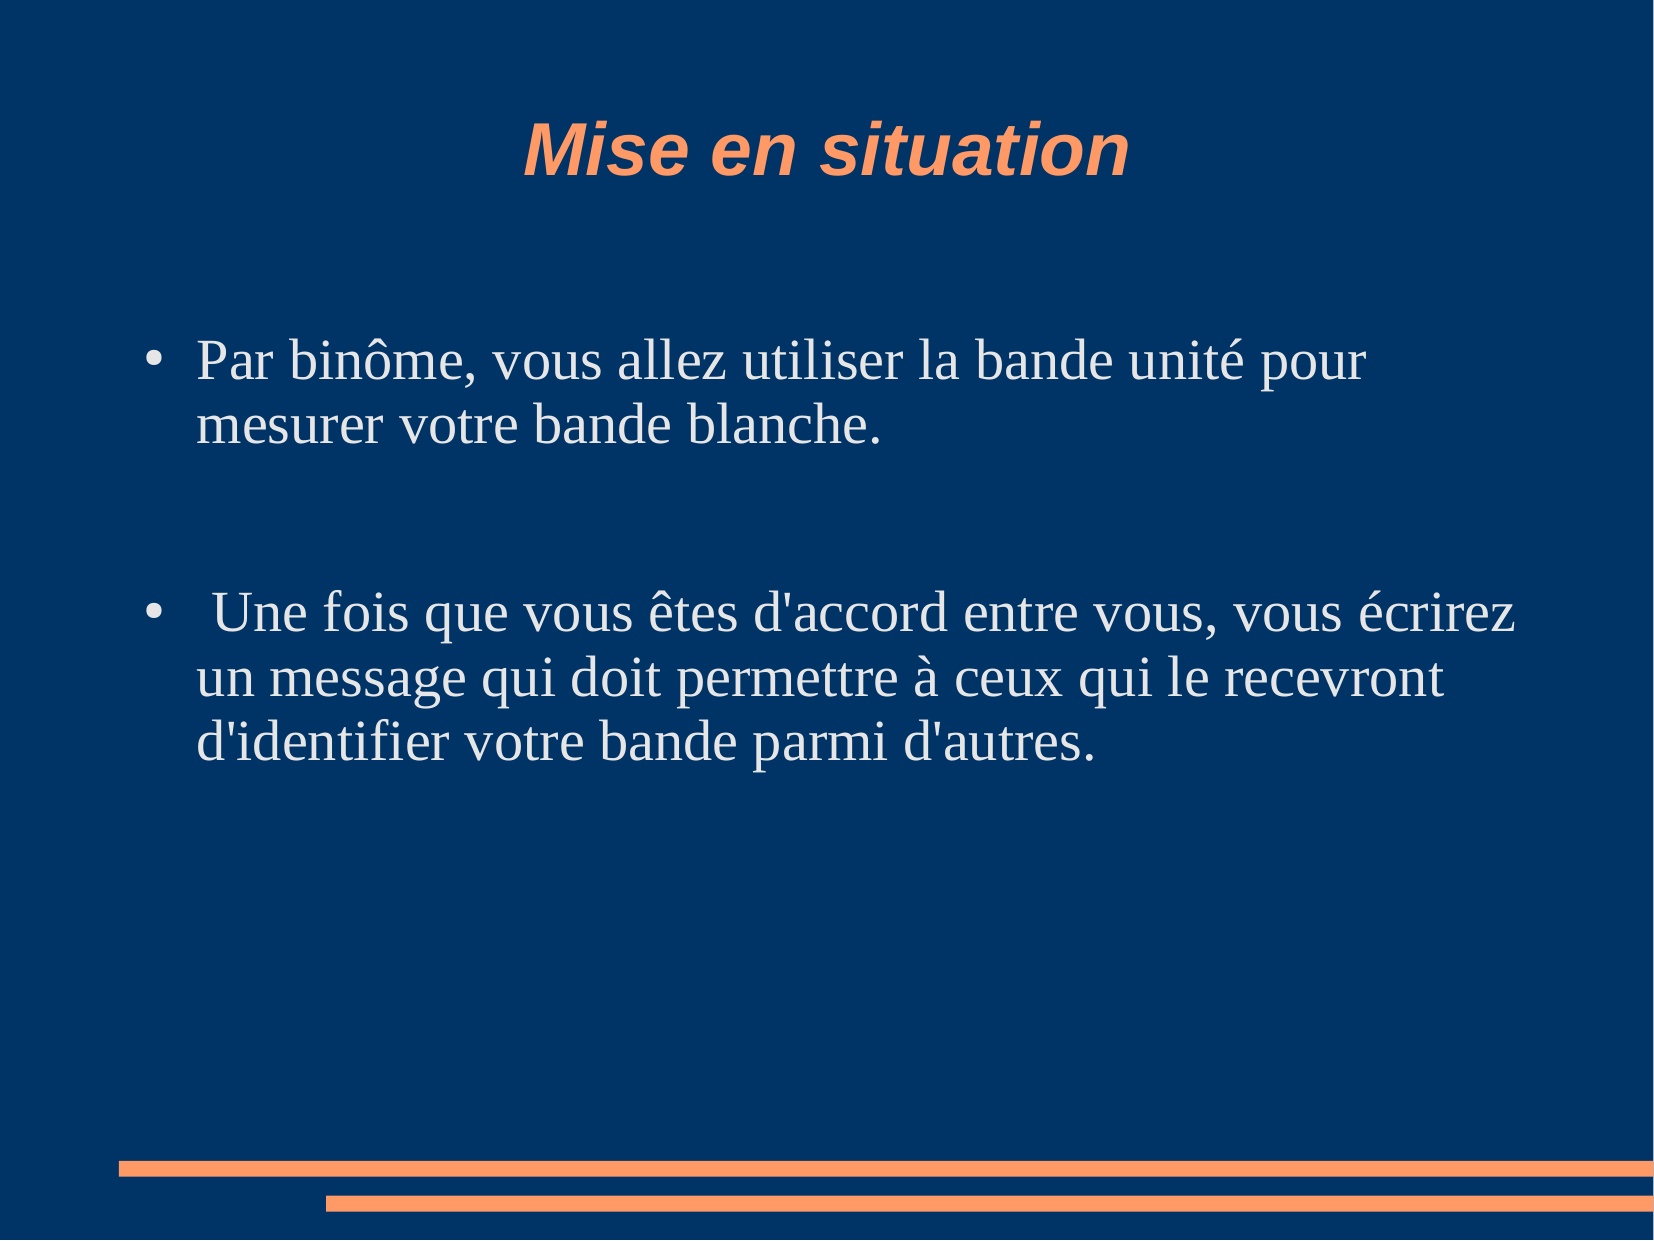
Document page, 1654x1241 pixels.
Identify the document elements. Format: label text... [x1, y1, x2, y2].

list Par binôme, vous allez utiliser la bande unité pour mesurer votre bande blanche. Une fois que vous êtes d'accord entre vous, vous écrirez un message qui doit permettre à ceux qui le recevront d'identifier votre bande parmi d'autres. [125, 223, 1565, 1034]
title Mise en situation [121, 46, 1534, 254]
